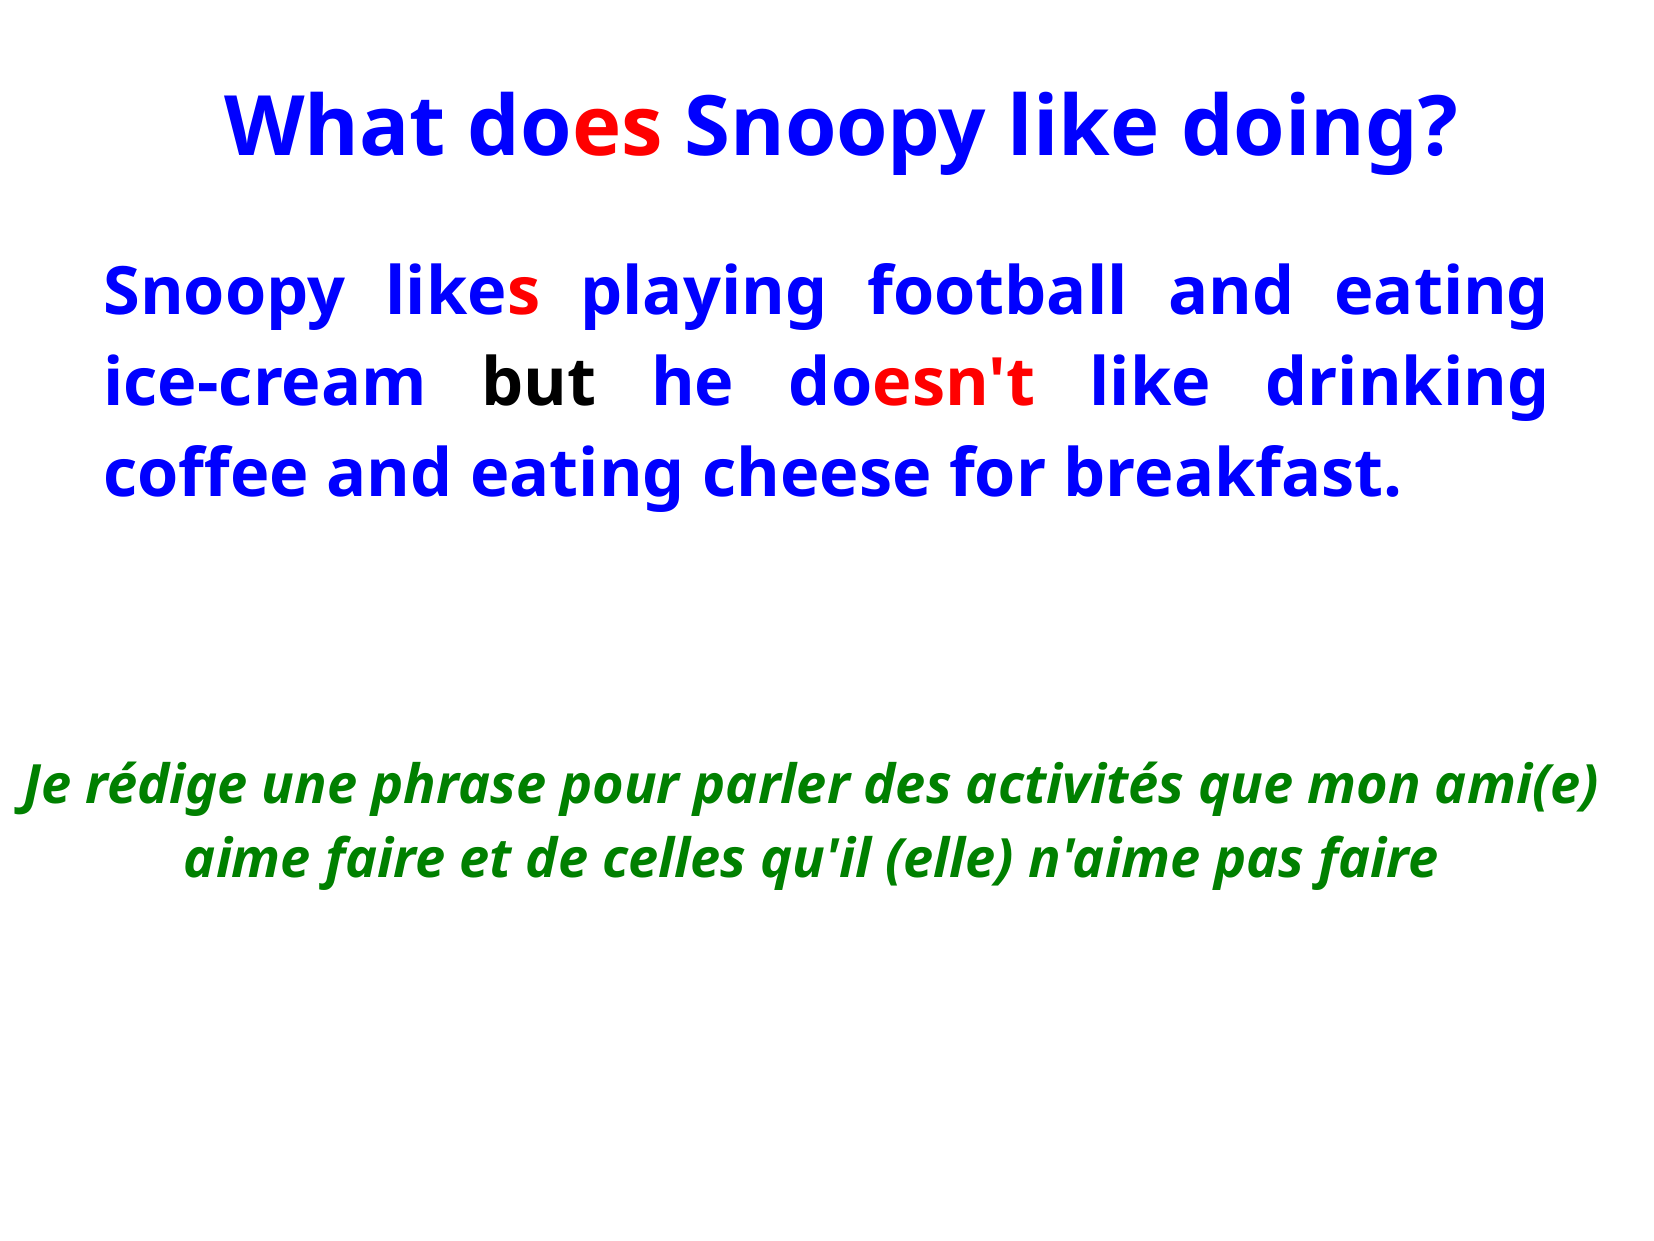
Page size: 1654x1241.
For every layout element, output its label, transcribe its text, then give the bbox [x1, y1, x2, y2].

text_box What does Snoopy like doing? [88, 59, 1595, 190]
text_box Snoopy likes playing football and eating ice-cream but he doesn't like drinking coffee and eating cheese for breakfast. [88, 236, 1565, 531]
text_box Je rédige une phrase pour parler des activités que mon ami(e) aime faire et de celles qu'il (elle) n'aime pas faire [0, 738, 1625, 905]
